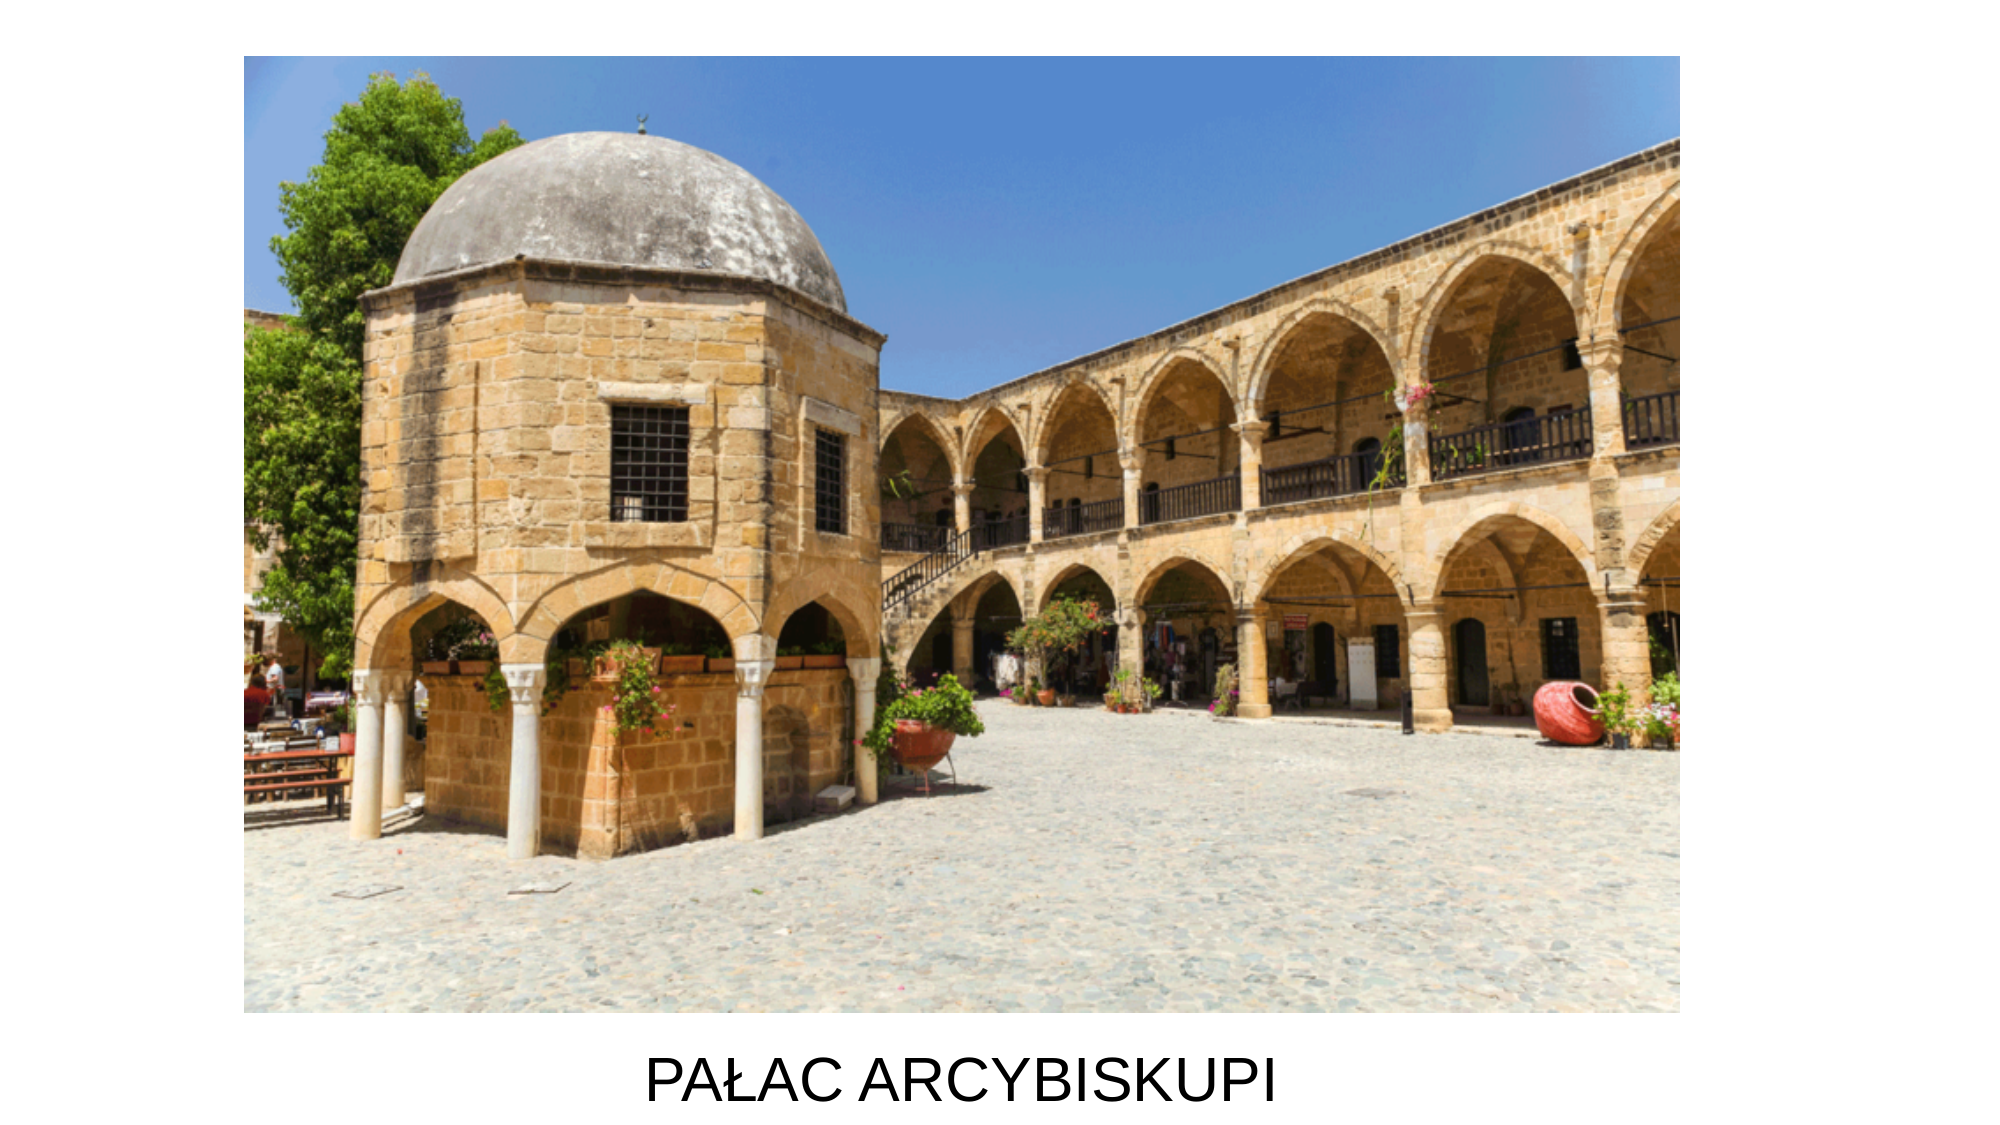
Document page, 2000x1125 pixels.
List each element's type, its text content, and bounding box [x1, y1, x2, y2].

picture [244, 56, 1680, 1013]
text_box PAŁAC ARCYBISKUPI [566, 1023, 1358, 1125]
